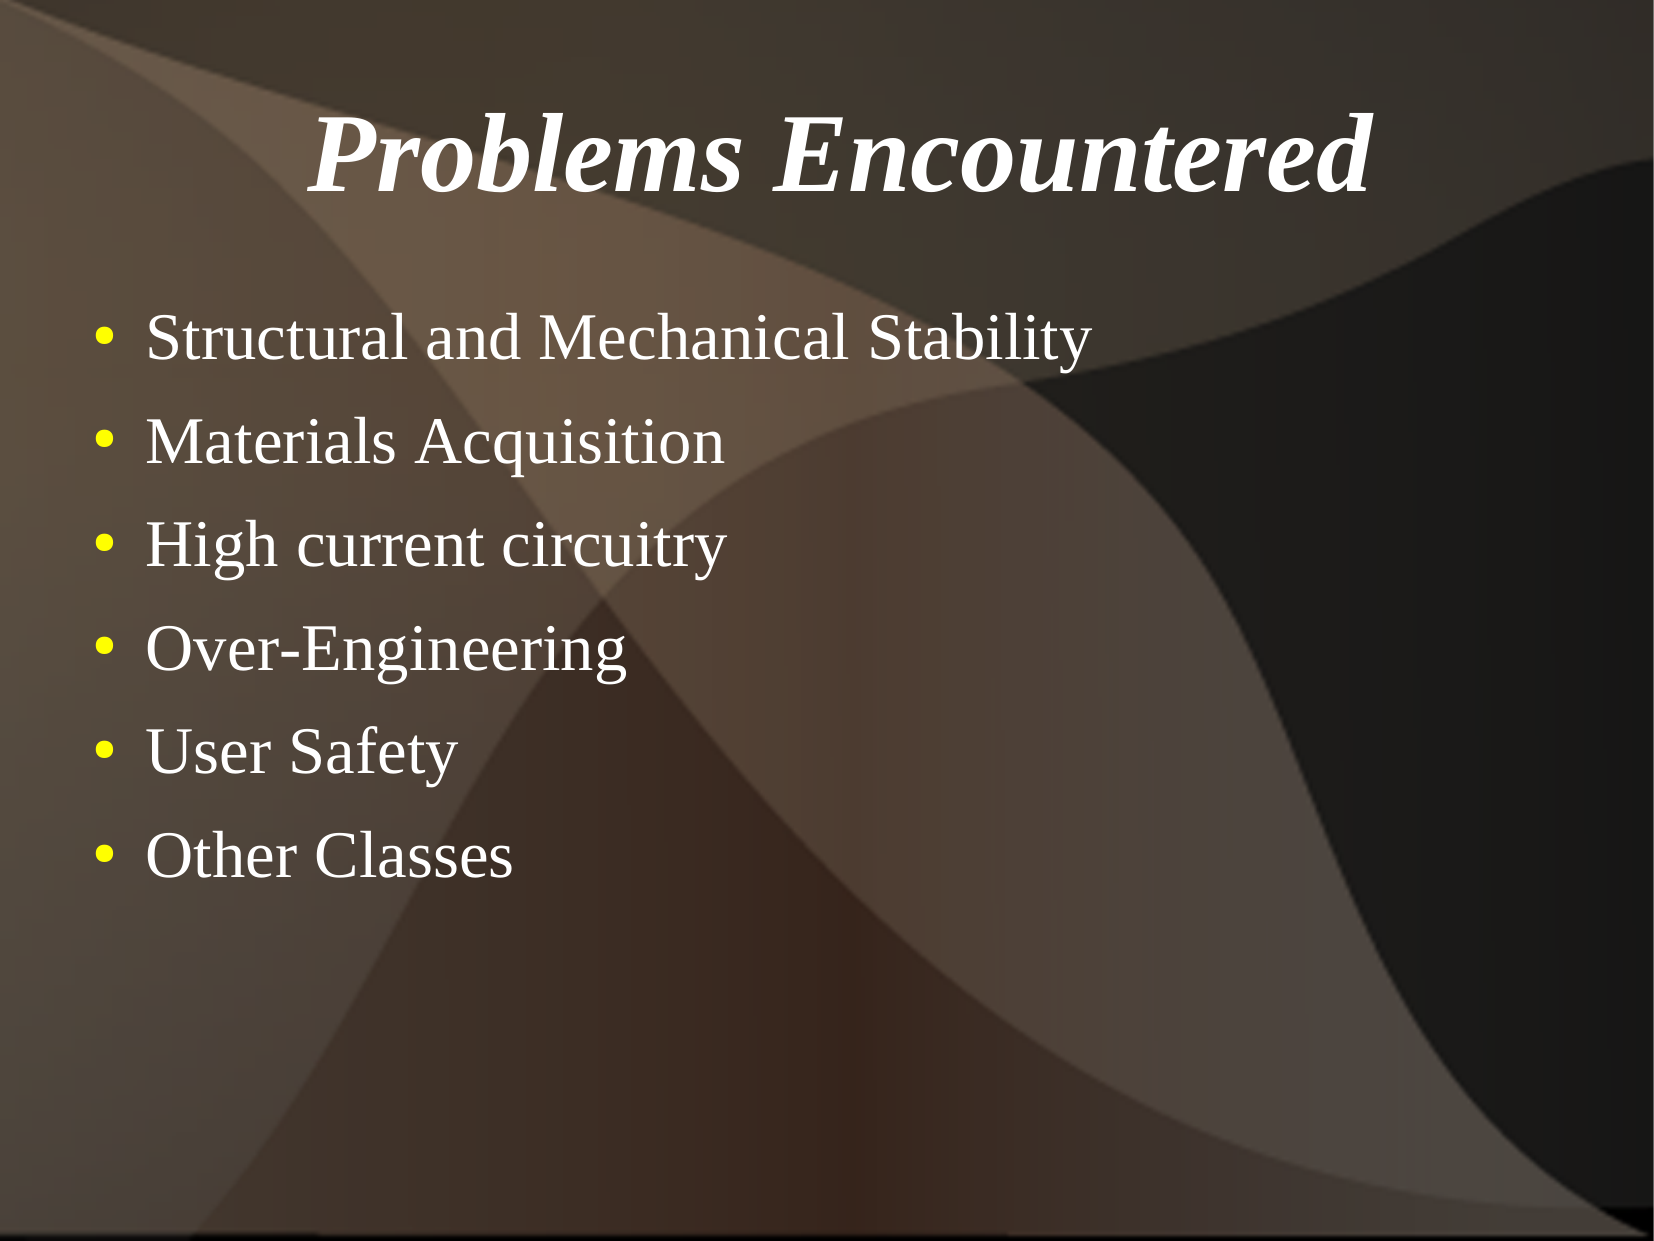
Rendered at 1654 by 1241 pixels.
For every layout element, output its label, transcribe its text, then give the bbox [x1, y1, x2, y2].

list Structural and Mechanical Stability Materials Acquisition High current circuitry Over-Engineering User Safety Other Classes [75, 300, 1564, 1119]
picture [0, 0, 1654, 1241]
title Problems Encountered [82, 49, 1571, 257]
